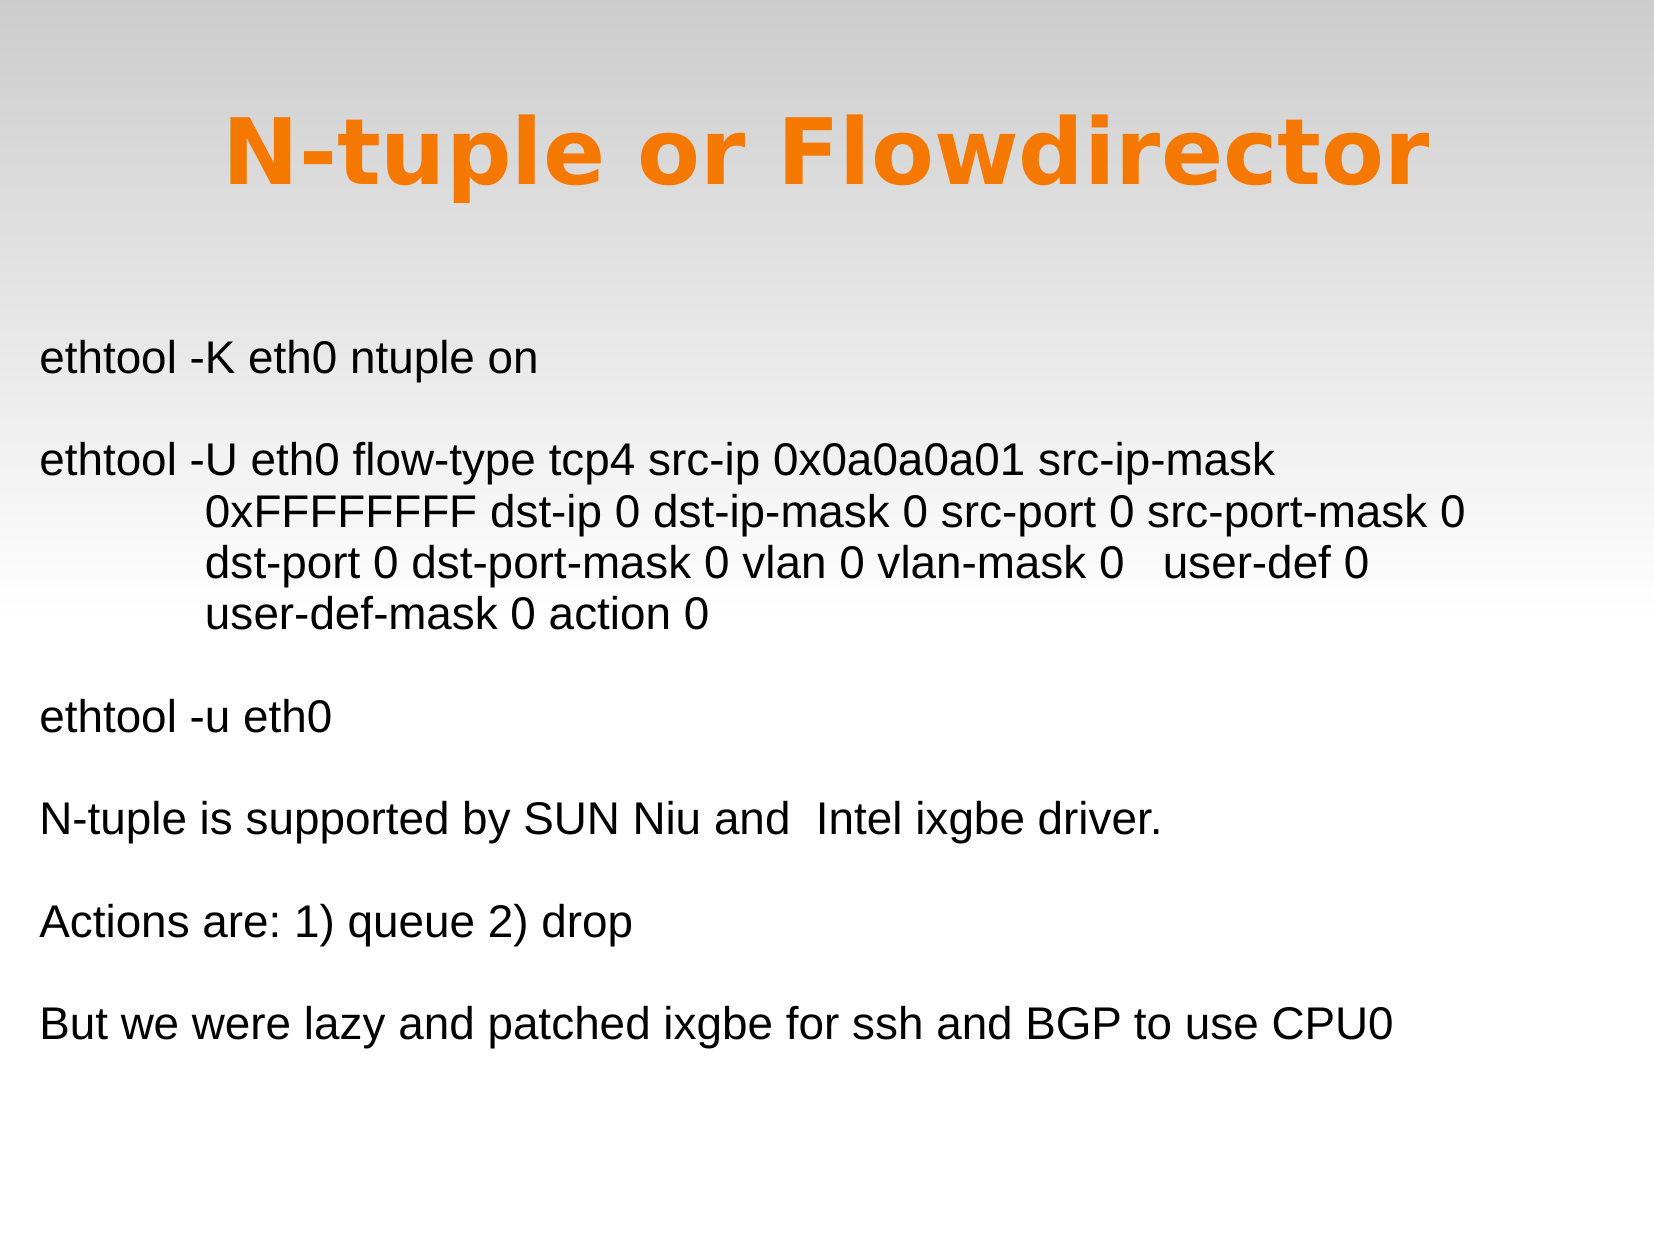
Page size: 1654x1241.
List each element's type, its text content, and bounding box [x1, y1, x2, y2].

text_box ethtool -K eth0 ntuple on ethtool -U eth0 flow-type tcp4 src-ip 0x0a0a0a01 src-ip-mask 0xFFFFFFFF dst-ip 0 dst-ip-mask 0 src-port 0 src-port-mask 0 dst-port 0 dst-port-mask 0 vlan 0 vlan-mask 0 user-def 0 user-def-mask 0 action 0 ethtool -u eth0 N-tuple is supported by SUN Niu and Intel ixgbe driver. Actions are: 1) queue 2) drop But we were lazy and patched ixgbe for ssh and BGP to use CPU0 [24, 273, 1654, 1143]
title N-tuple or Flowdirector [82, 56, 1571, 250]
